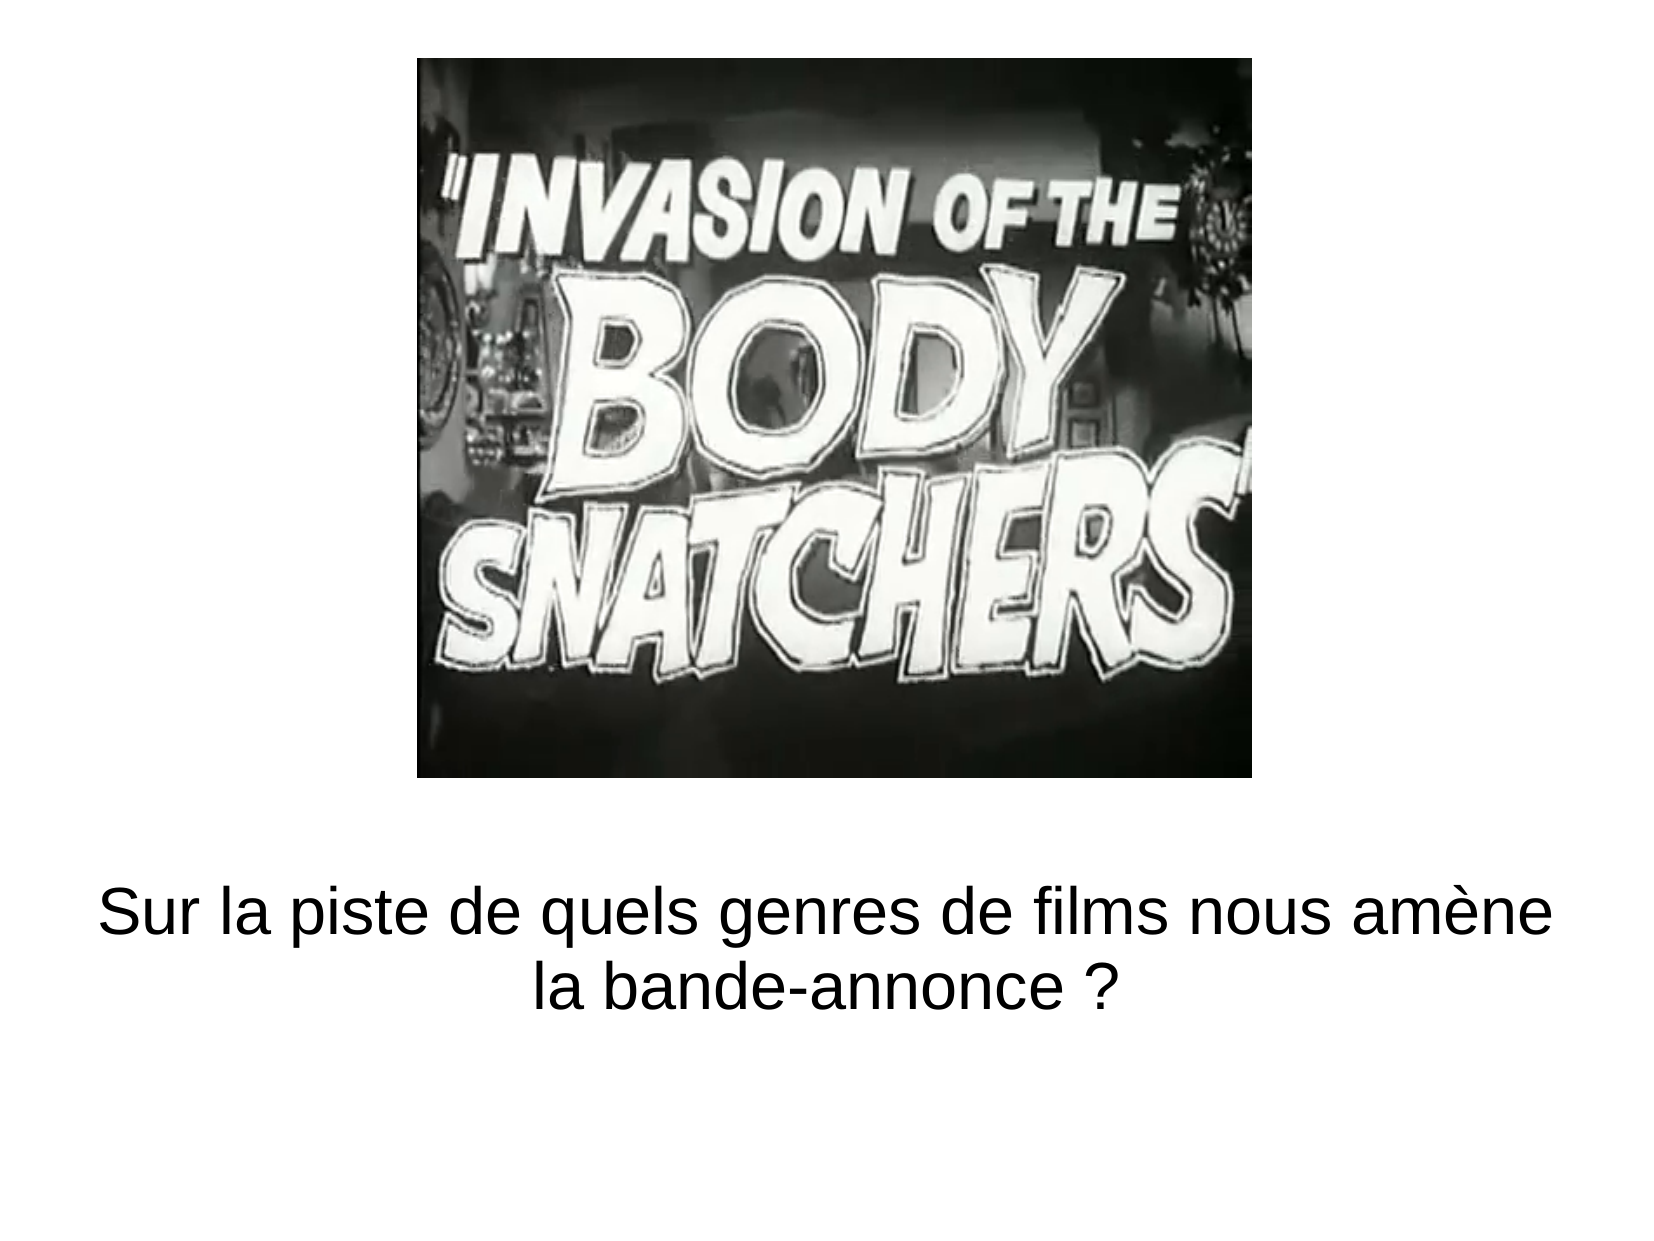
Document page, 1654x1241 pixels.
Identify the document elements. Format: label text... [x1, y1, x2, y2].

picture [417, 58, 1252, 275]
subtitle Sur la piste de quels genres de films nous amène la bande-annonce ? [82, 275, 1571, 1024]
